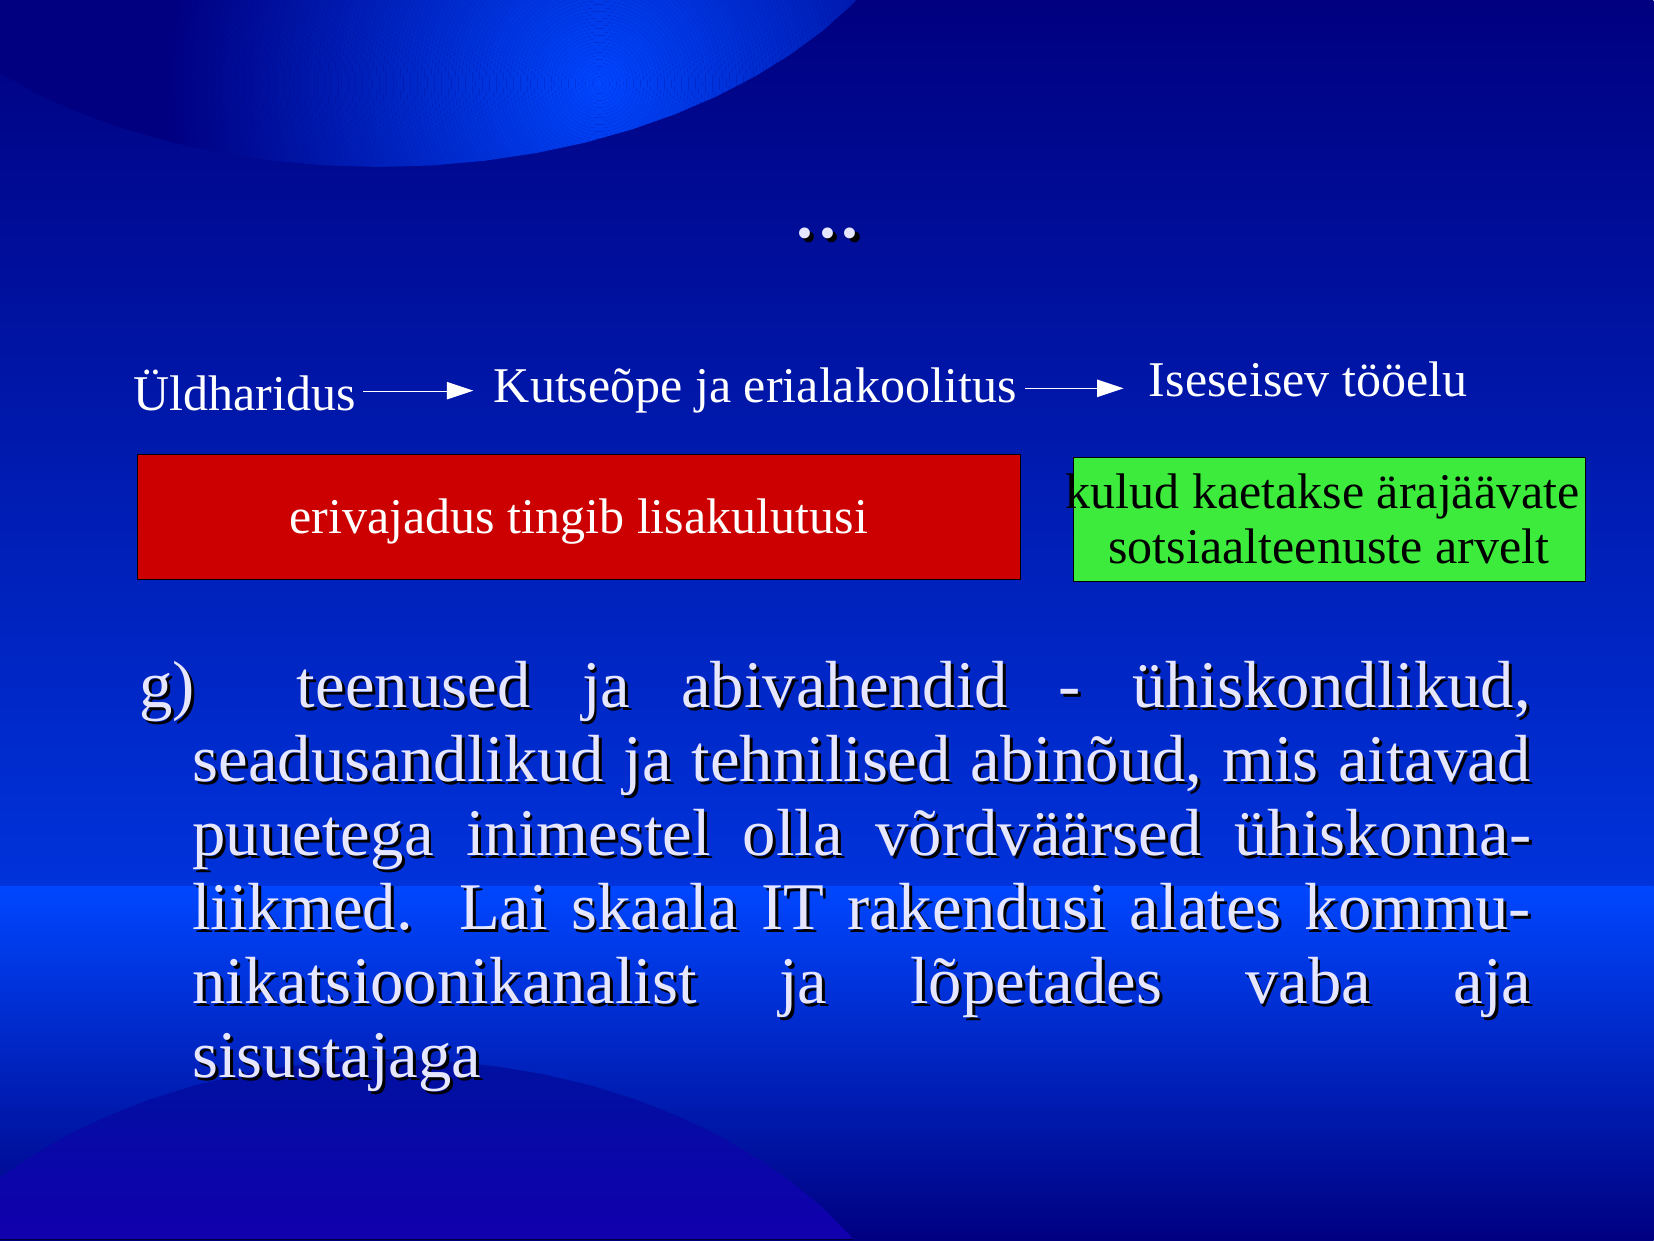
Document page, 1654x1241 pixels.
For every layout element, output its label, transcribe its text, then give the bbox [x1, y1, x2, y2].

list g) teenused ja abivahendid - ühiskondlikud, seadusandlikud ja tehnilised abinõud, mis aitavad puuetega inimestel olla võrdväärsed ühiskonna-liikmed. Lai skaala IT rakendusi alates kommu-nikatsioonikanalist ja lõpetades vaba aja sisustajaga [121, 648, 1534, 1127]
text_box erivajadus tingib lisakulutusi [137, 454, 1021, 580]
title ... [121, 102, 1534, 311]
text_box Kutseõpe ja erialakoolitus [494, 358, 1085, 414]
text_box Üldharidus [133, 365, 416, 421]
text_box kulud kaetakse ärajäävate sotsiaalteenuste arvelt [1073, 457, 1586, 582]
text_box Iseseisev tööelu [1148, 351, 1586, 407]
